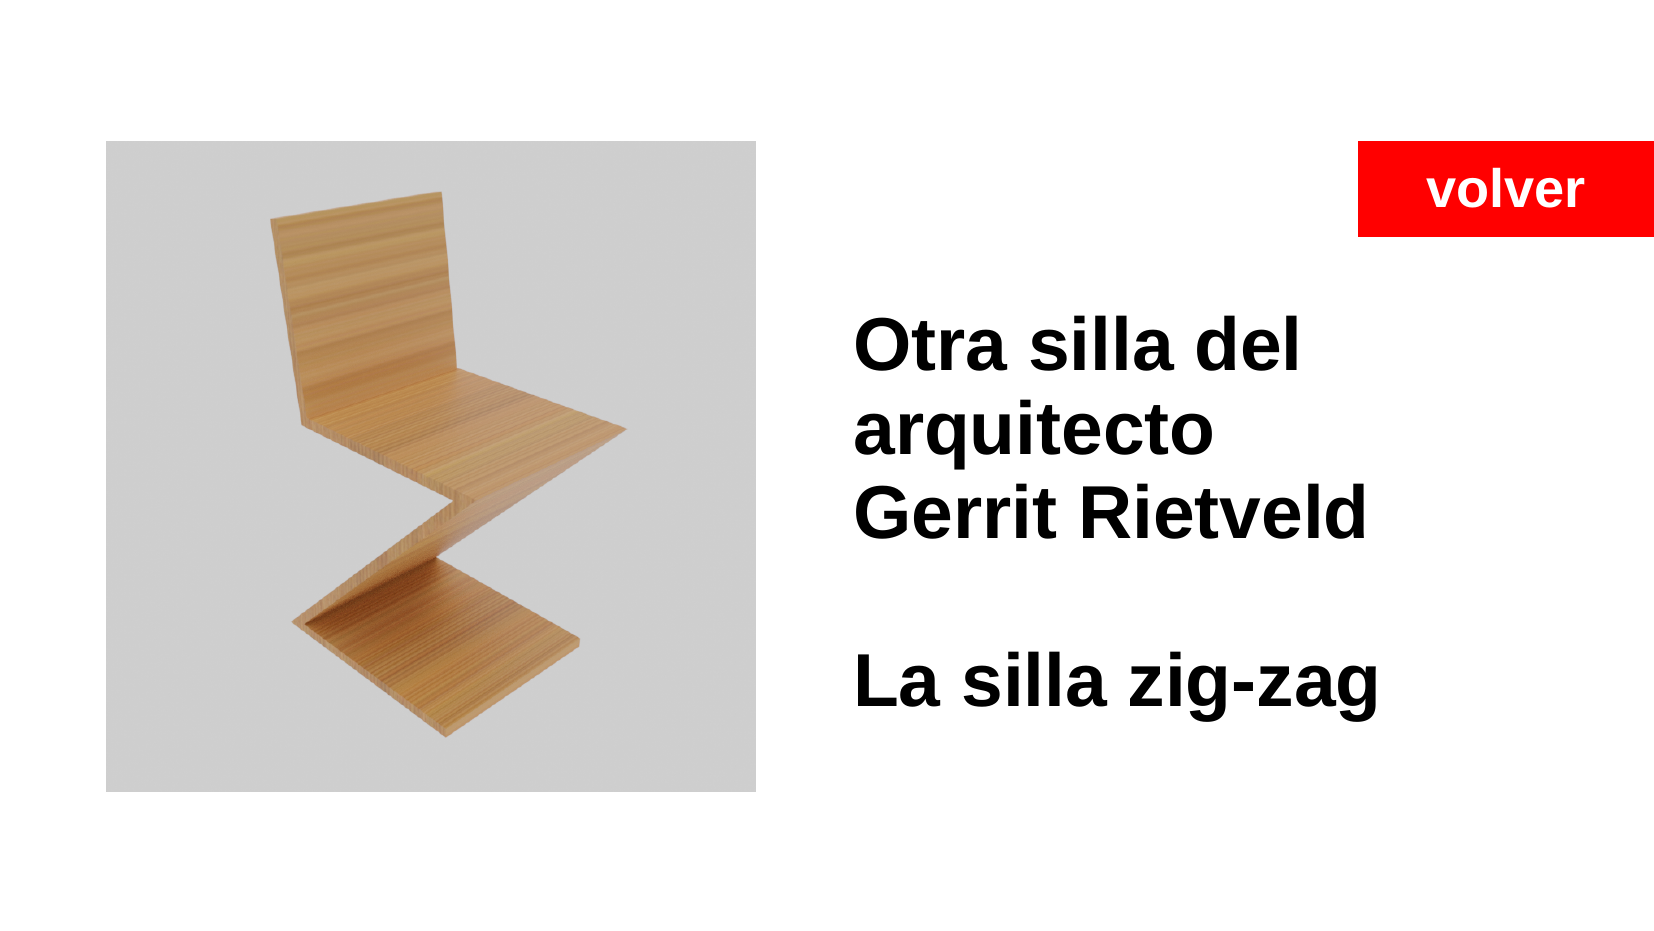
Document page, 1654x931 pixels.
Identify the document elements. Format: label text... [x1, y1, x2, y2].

text_box Otra silla del arquitecto Gerrit Rietveld La silla zig-zag [838, 295, 1571, 730]
text_box volver [1358, 141, 1654, 237]
picture [106, 141, 756, 792]
